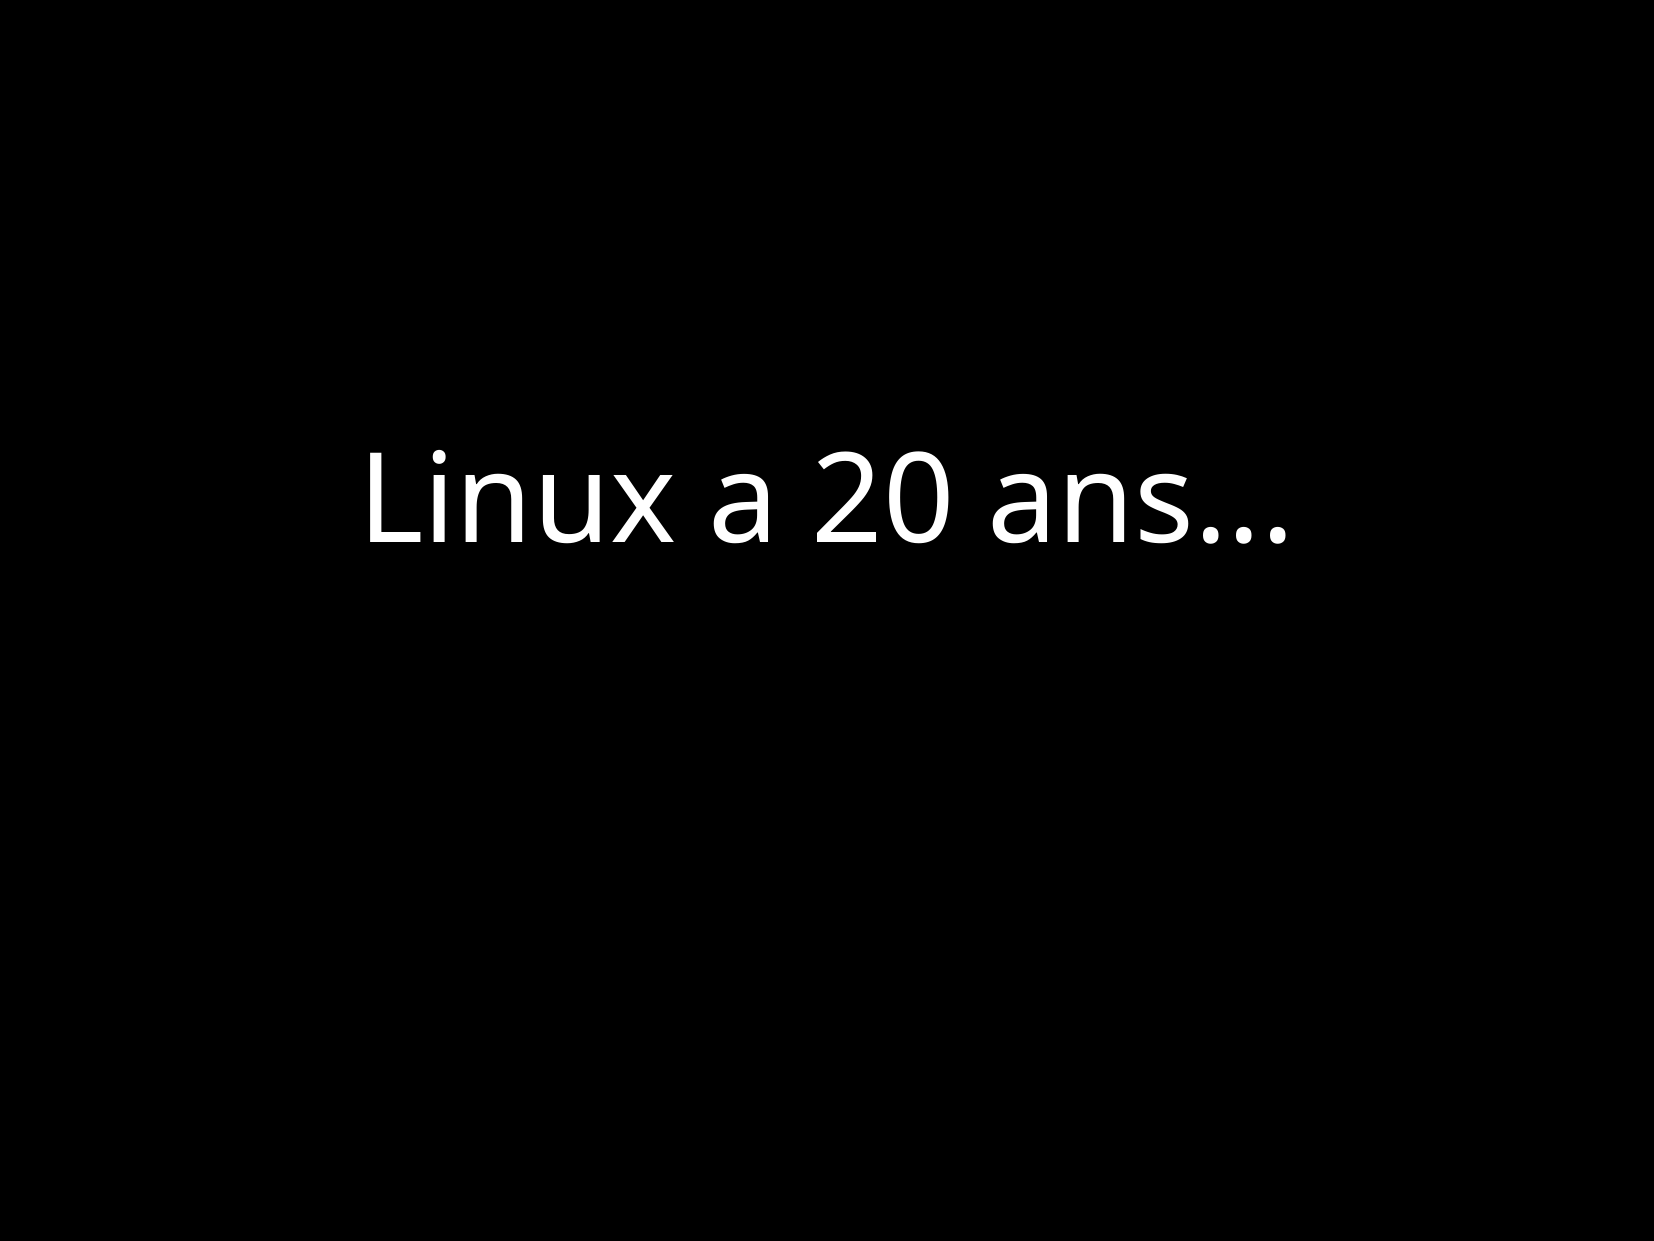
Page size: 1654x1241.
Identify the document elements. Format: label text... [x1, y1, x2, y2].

subtitle Linux a 20 ans... [82, 49, 1571, 1109]
